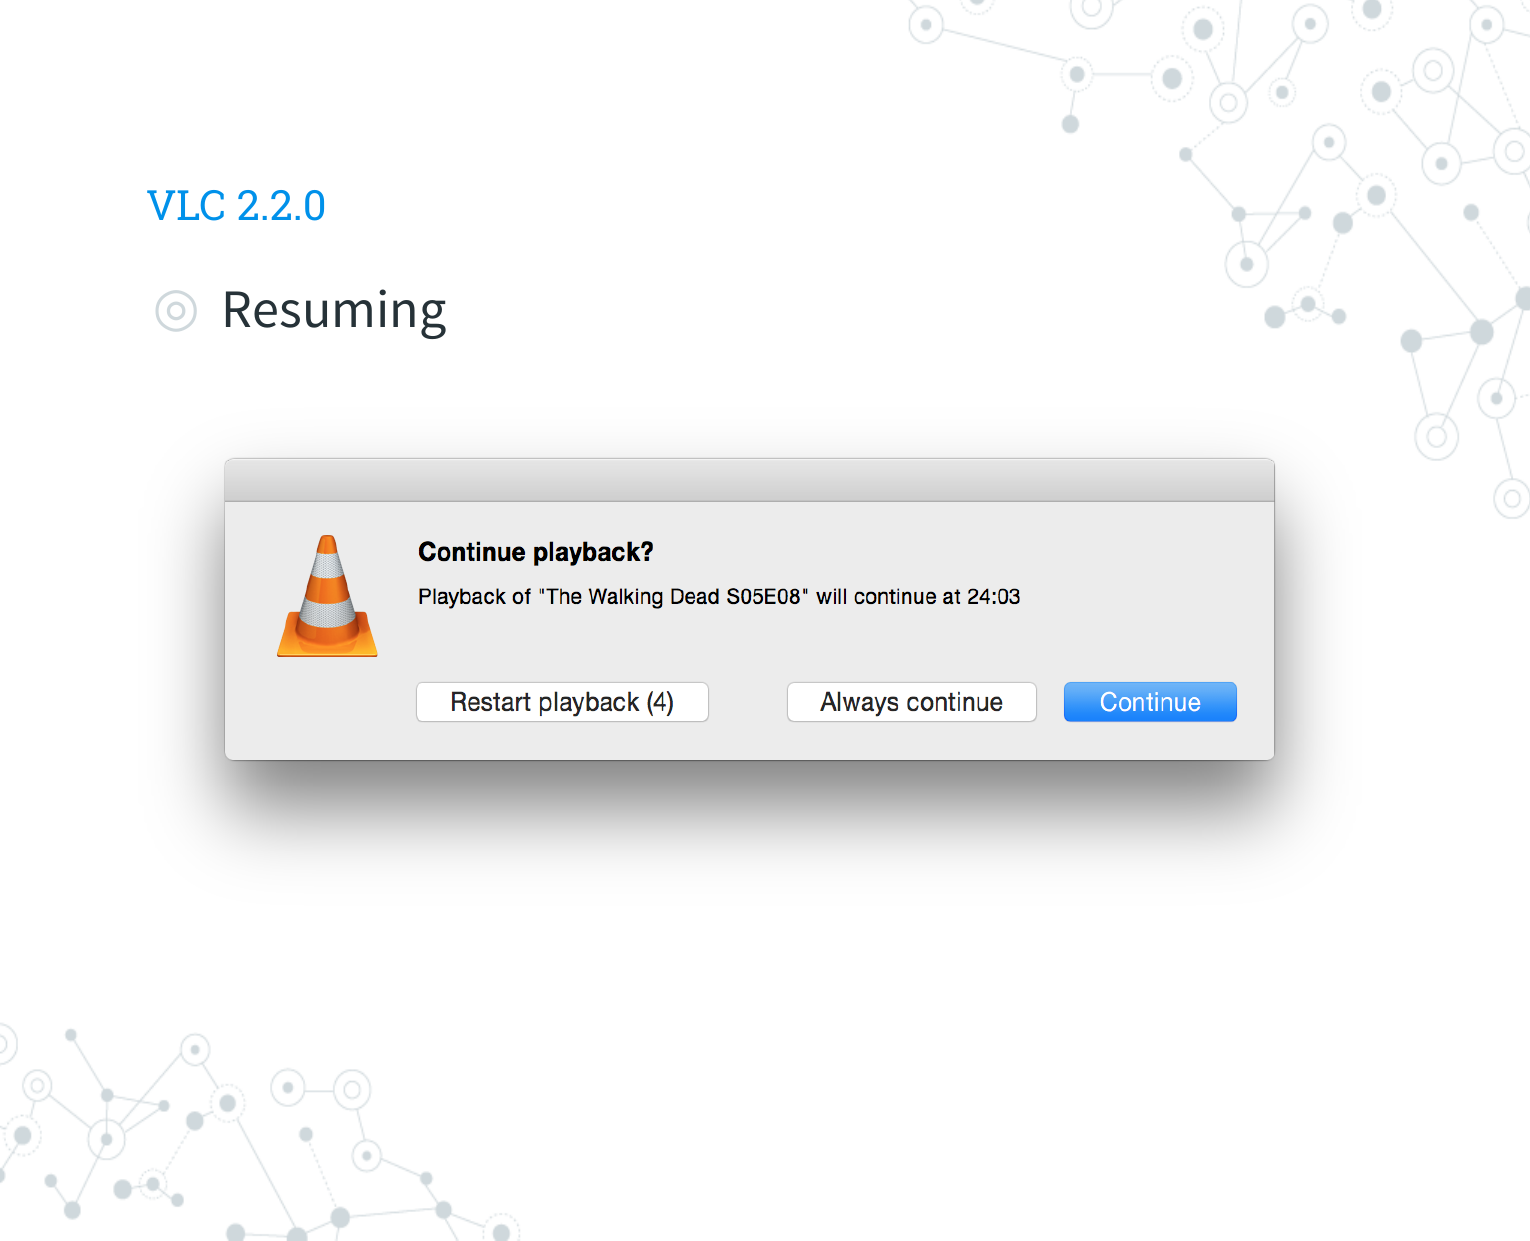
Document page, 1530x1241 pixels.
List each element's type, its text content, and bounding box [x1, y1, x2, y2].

list Resuming [131, 258, 1399, 1121]
title VLC 2.2.0 [131, 74, 1399, 244]
picture [0, 0, 1530, 1241]
